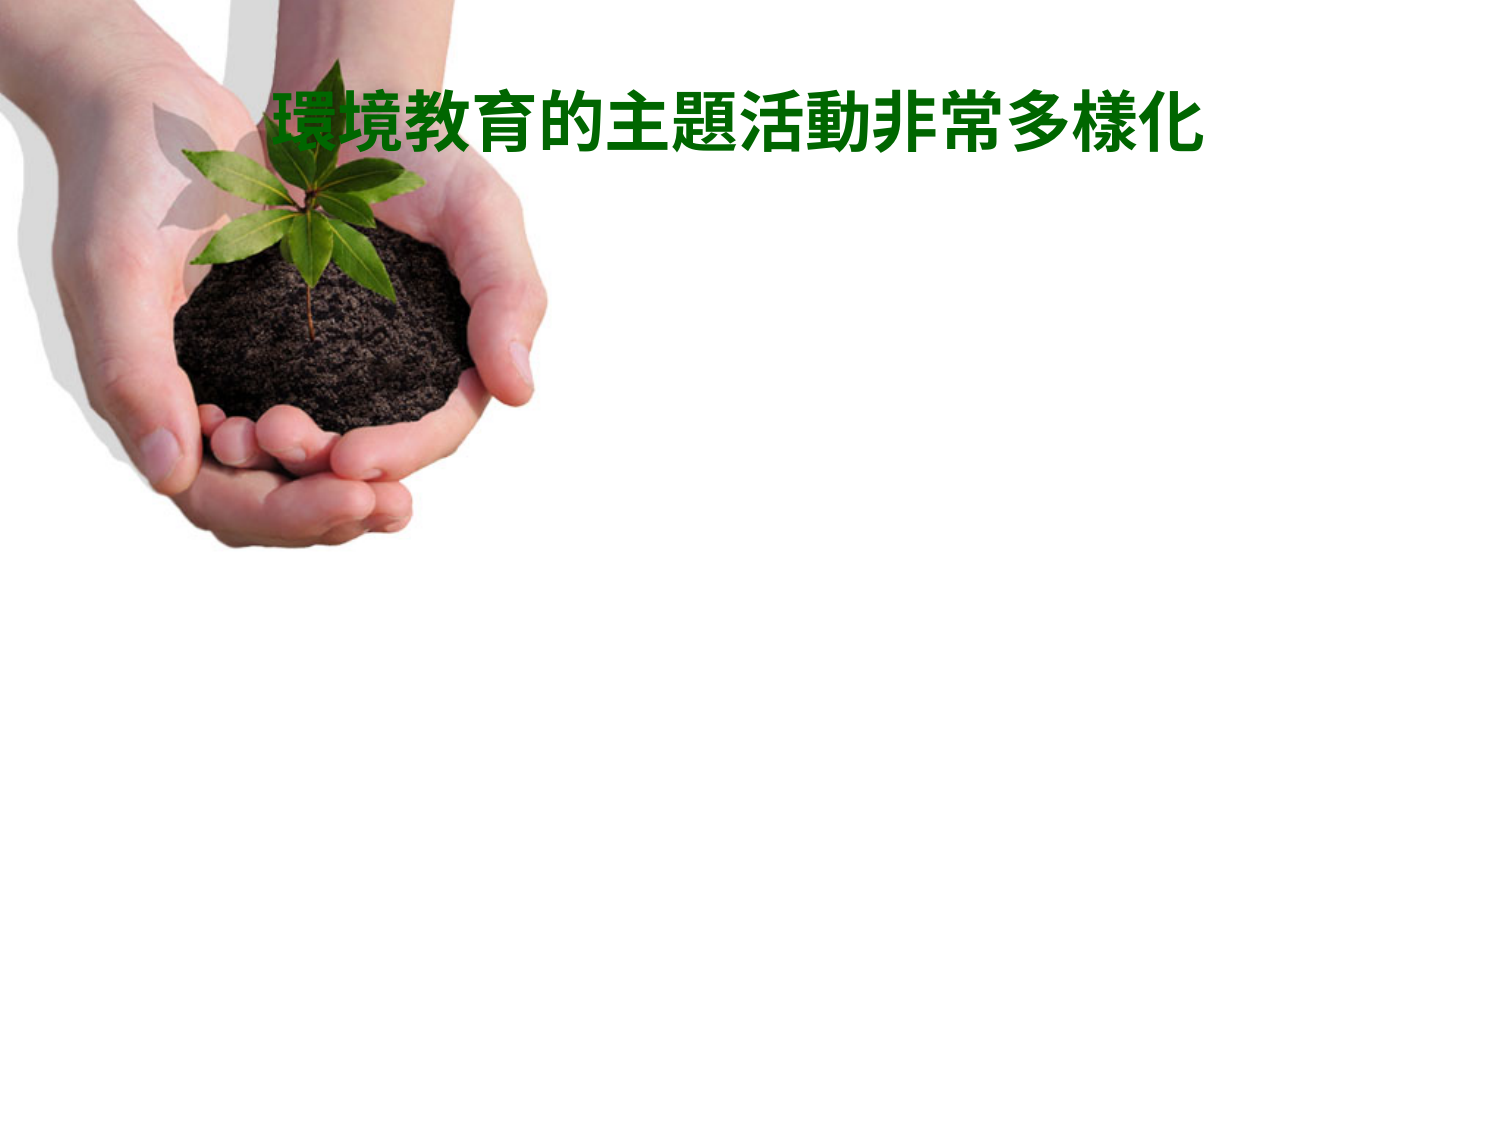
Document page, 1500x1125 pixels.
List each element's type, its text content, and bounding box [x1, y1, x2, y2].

title 環境教育的主題活動非常多樣化 [243, 26, 1234, 214]
picture [0, 0, 1500, 1125]
